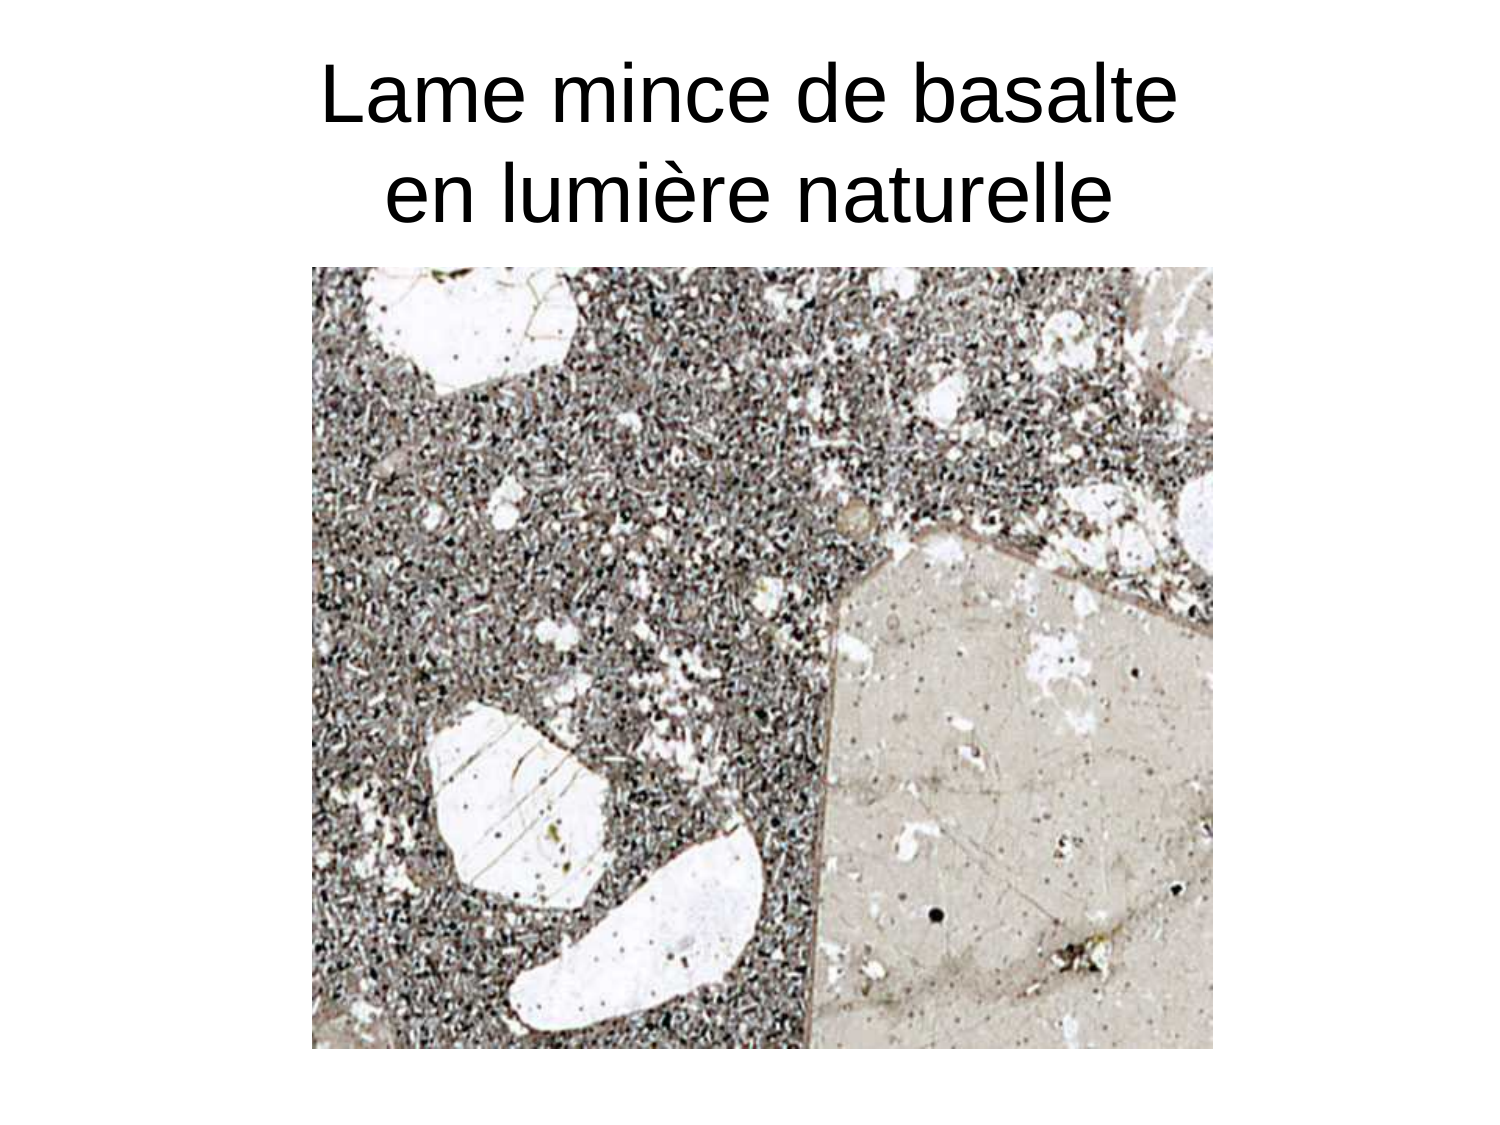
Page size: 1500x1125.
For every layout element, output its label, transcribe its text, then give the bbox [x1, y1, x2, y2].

picture [312, 267, 1213, 1049]
title Lame mince de basalte en lumière naturelle [75, 31, 1426, 247]
